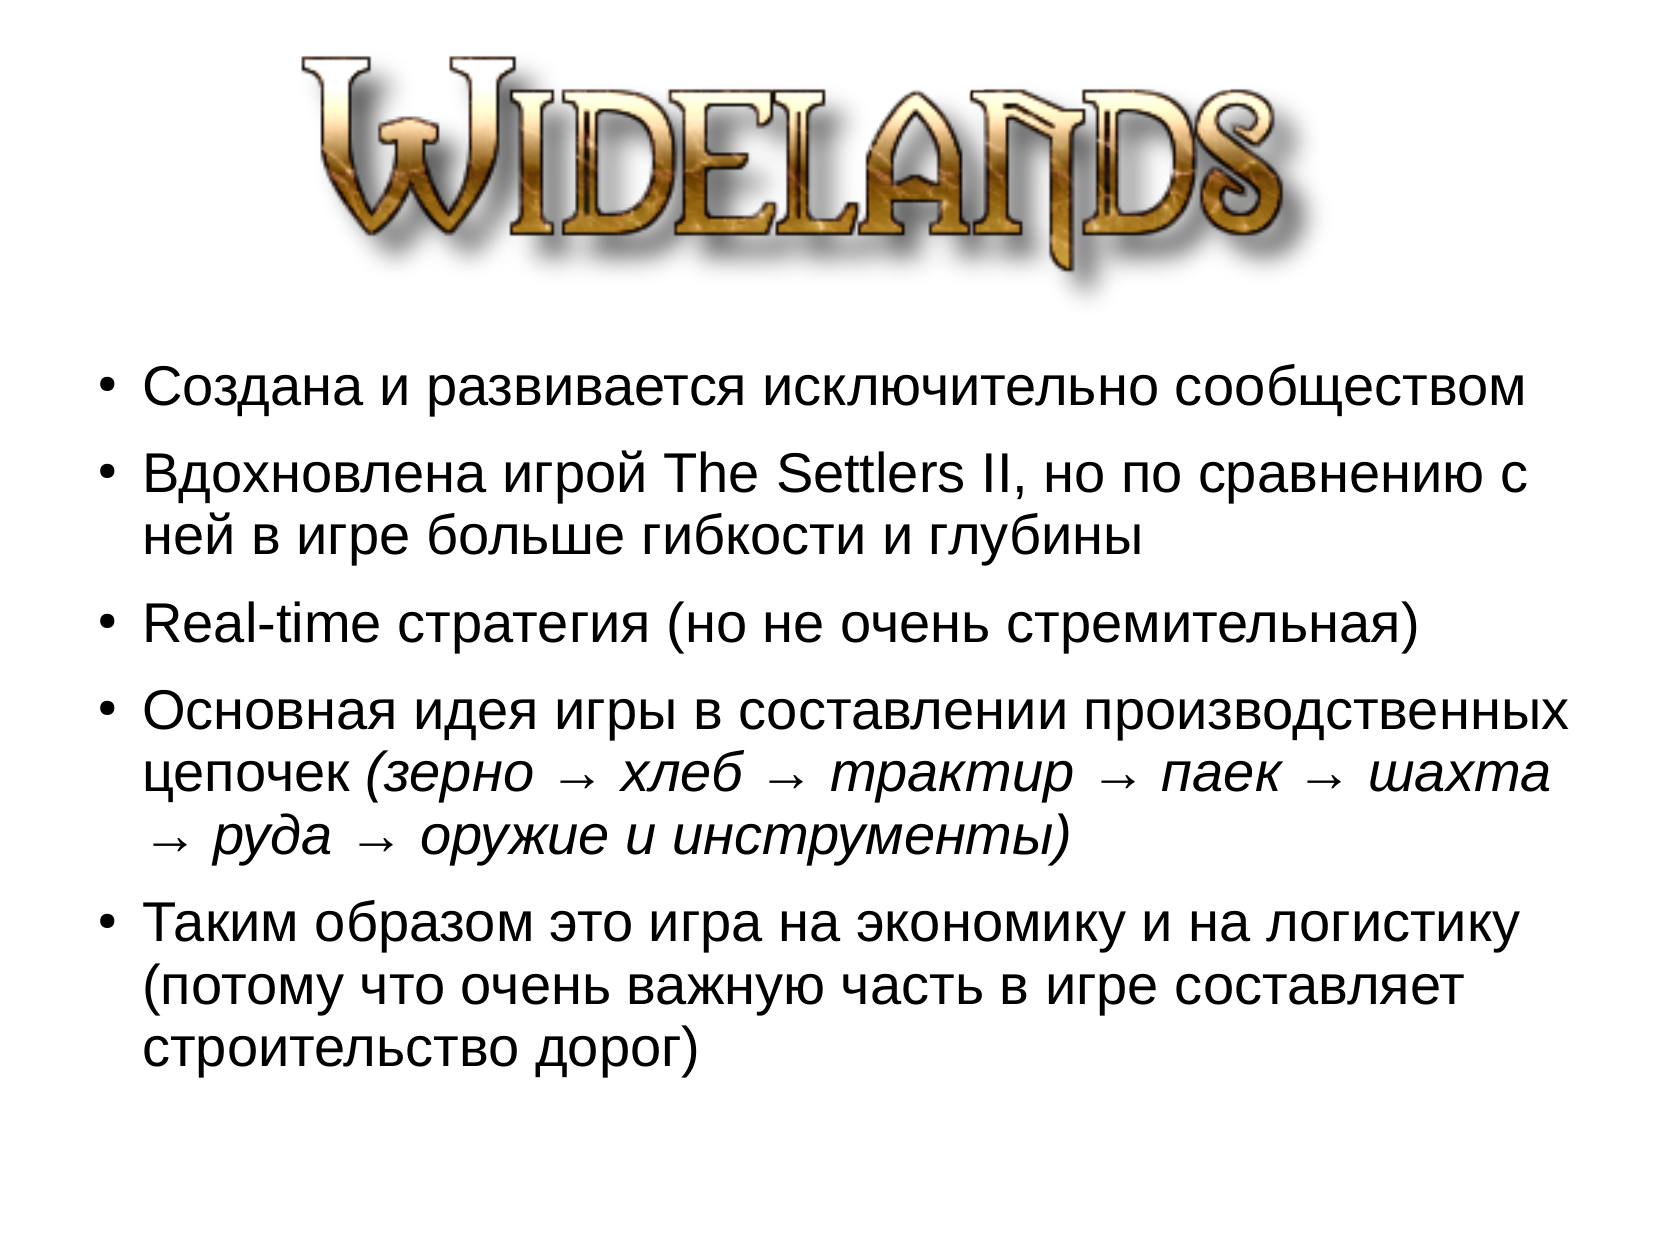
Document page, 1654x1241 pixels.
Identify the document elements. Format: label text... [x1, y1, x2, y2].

list Создана и развивается исключительно сообществом Вдохновлена игрой The Settlers II, но по сравнению с ней в игре больше гибкости и глубины Real-time стратегия (но не очень стремительная) Основная идея игры в составлении производственных цепочек (зерно → хлеб → трактир → паек → шахта → руда → оружие и инструменты) Таким образом это игра на экономику и на логистику (потому что очень важную часть в игре составляет строительство дорог) [82, 354, 1571, 1123]
picture [248, 11, 1371, 313]
